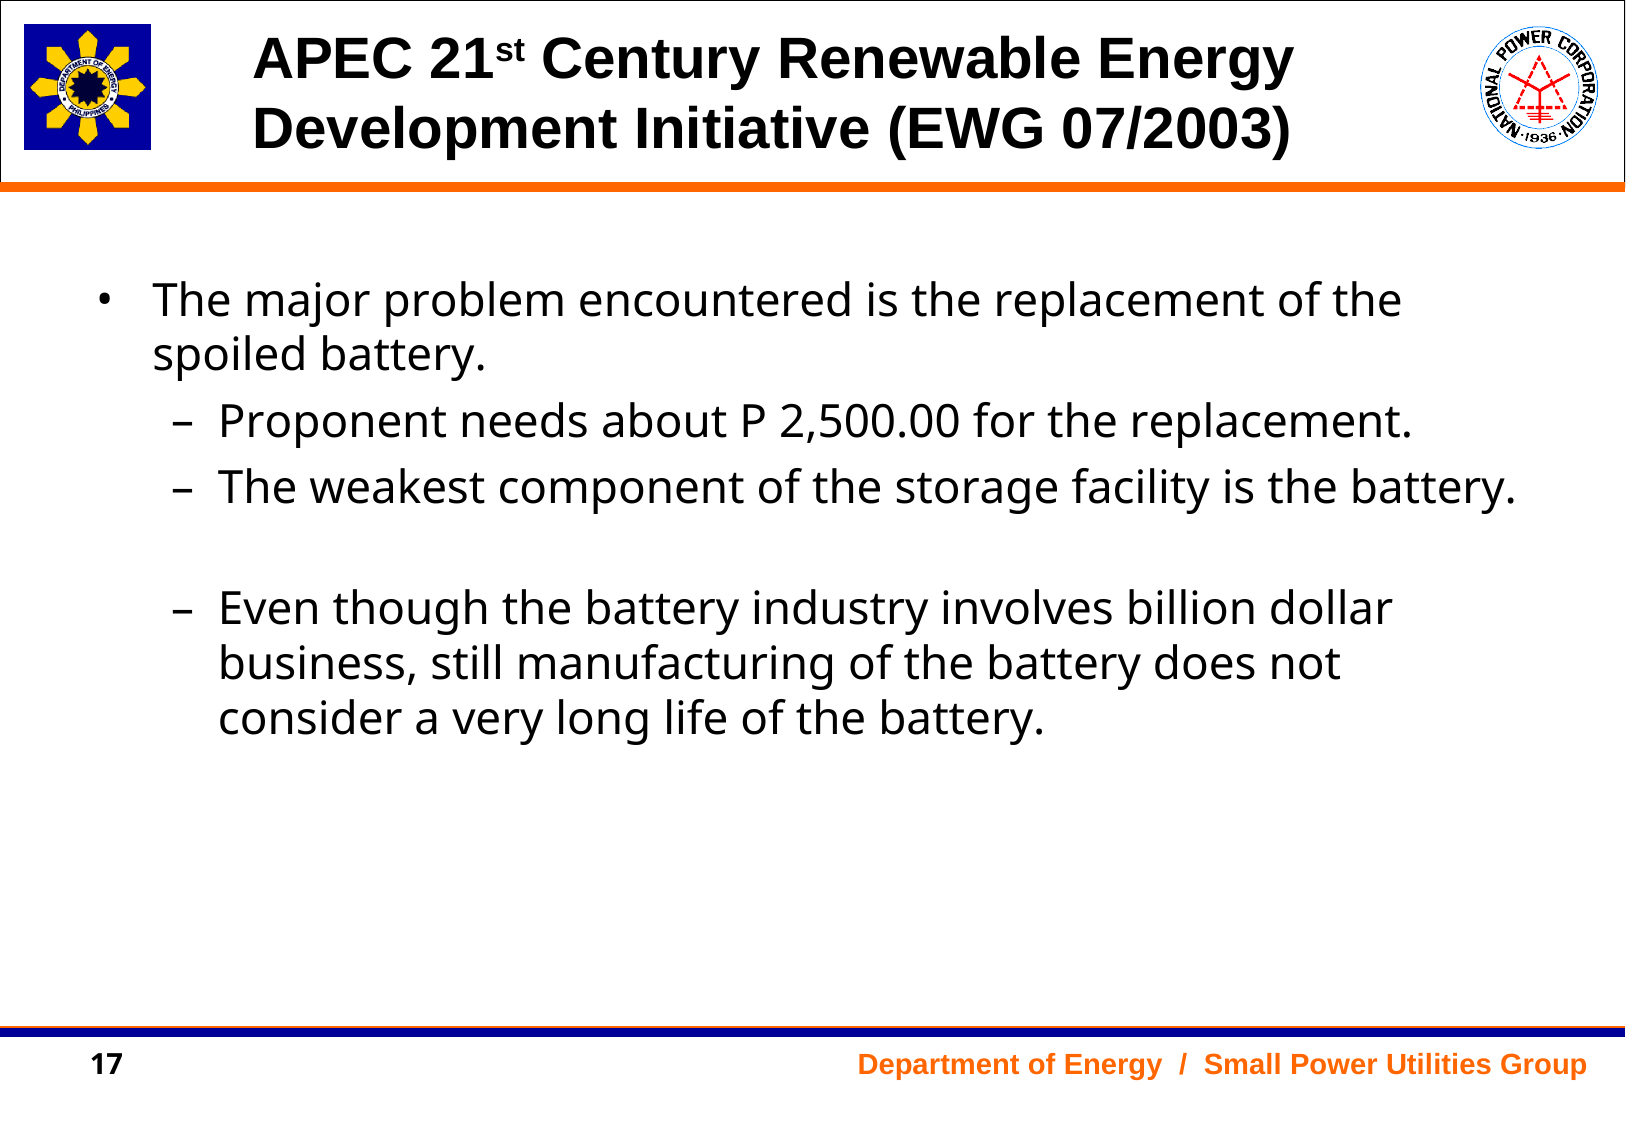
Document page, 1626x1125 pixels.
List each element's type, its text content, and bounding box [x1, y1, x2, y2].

list The major problem encountered is the replacement of the spoiled battery. Proponent needs about P 2,500.00 for the replacement. The weakest component of the storage facility is the battery. Even though the battery industry involves billion dollar business, still manufacturing of the battery does not consider a very long life of the battery. [81, 262, 1544, 1005]
picture [24, 24, 151, 150]
picture [1475, 24, 1600, 150]
